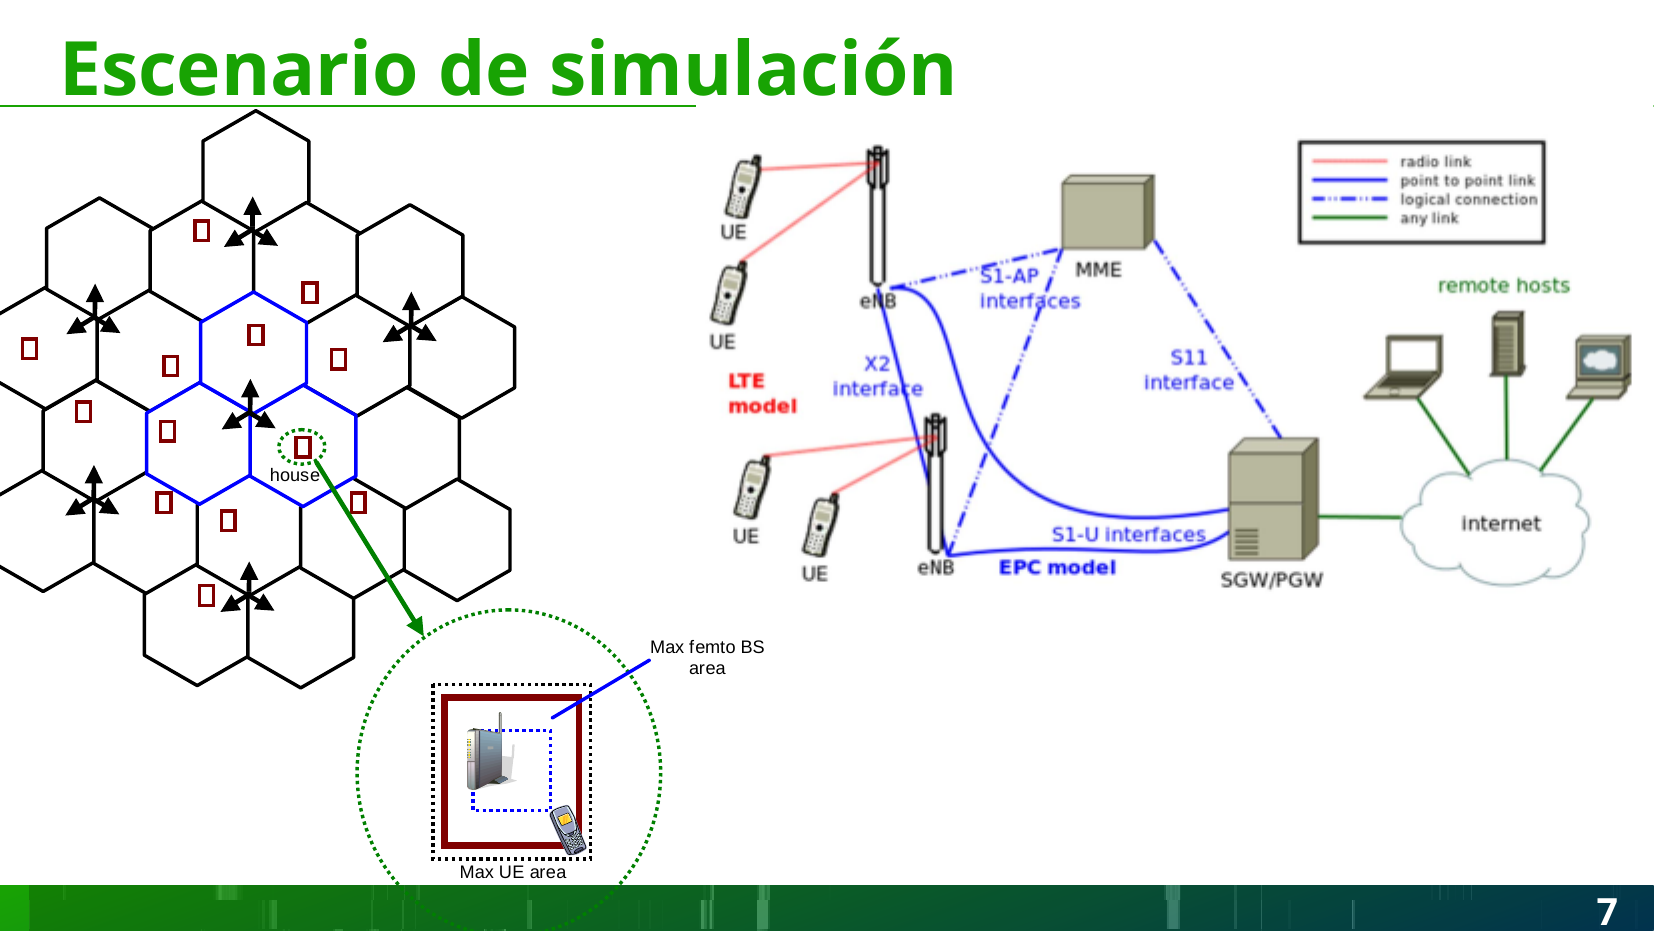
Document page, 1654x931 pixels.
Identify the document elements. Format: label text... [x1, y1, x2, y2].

picture [0, 103, 1654, 931]
title Escenario de simulación [59, 2, 1625, 105]
